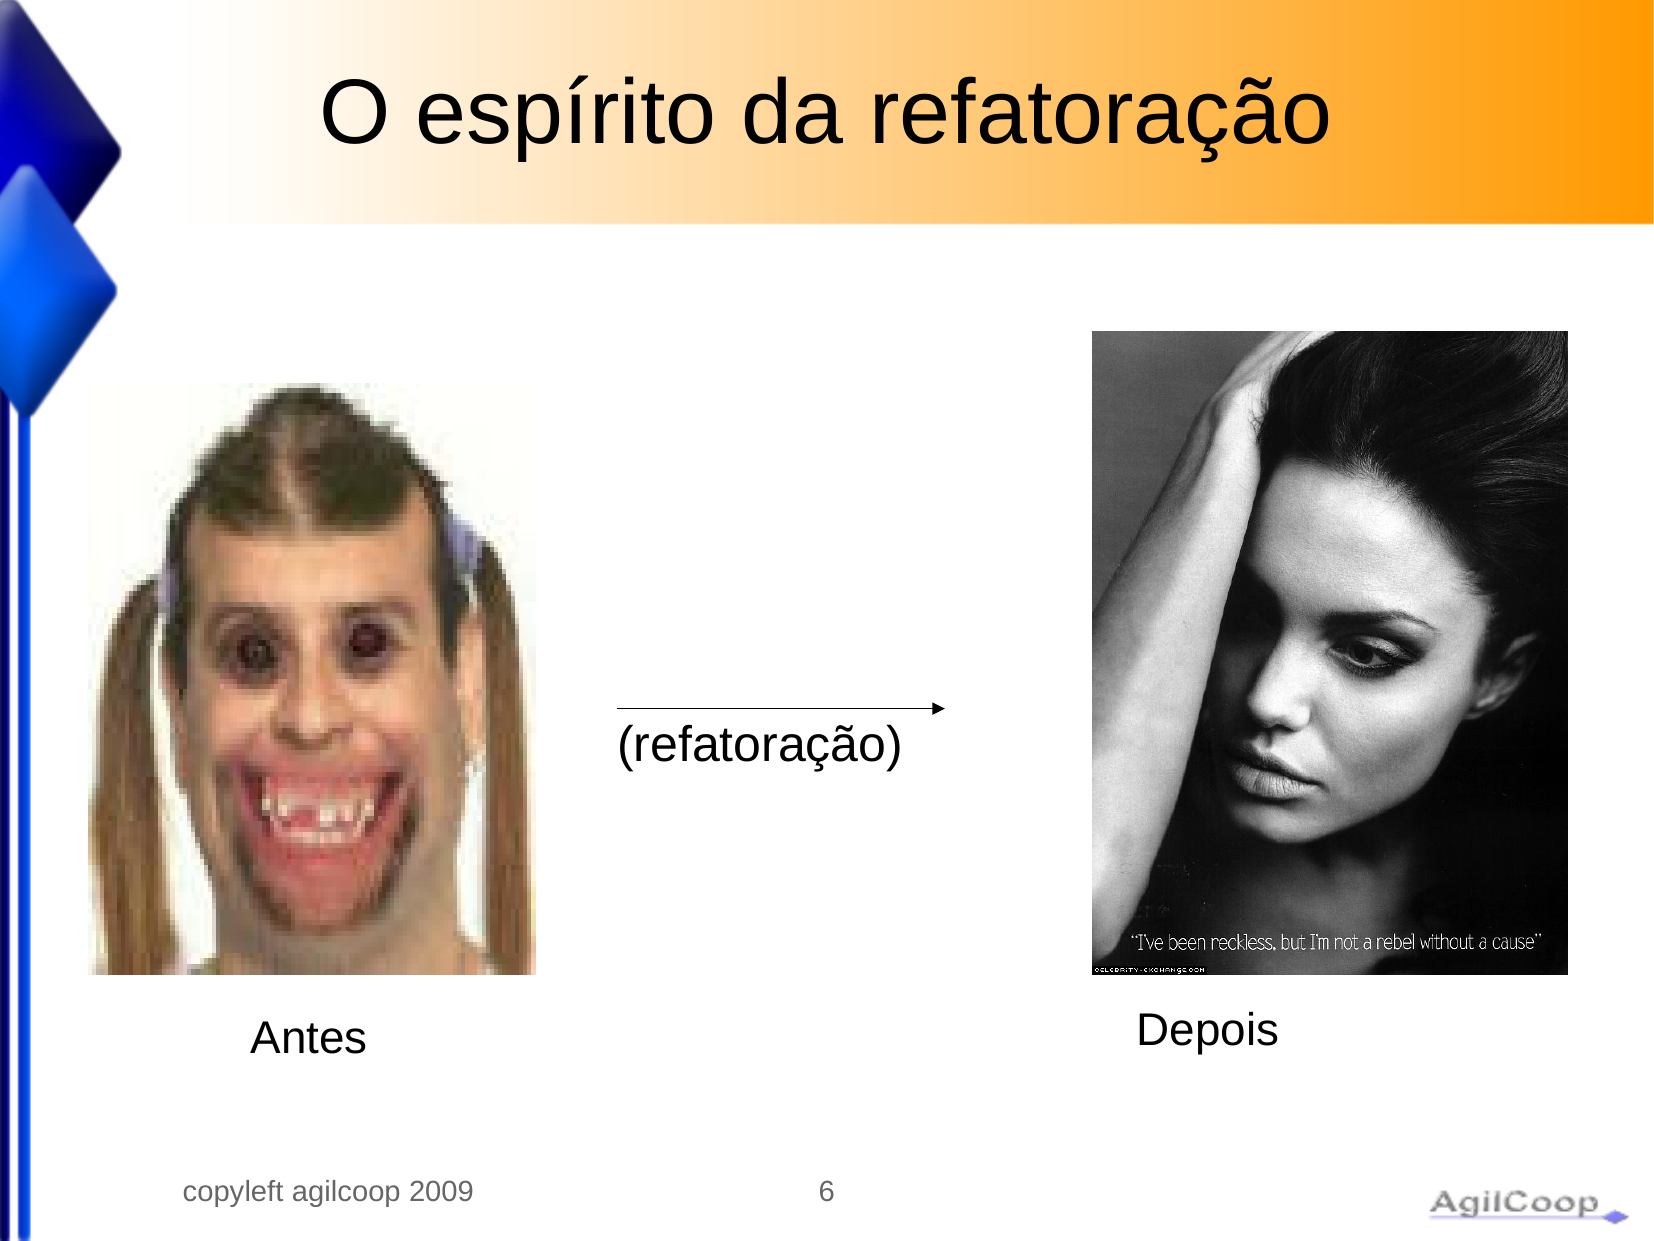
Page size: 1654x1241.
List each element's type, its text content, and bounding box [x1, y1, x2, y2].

picture [0, 0, 1654, 1241]
text_box Depois [1122, 996, 1447, 1063]
text_box (refatoração) [602, 708, 919, 780]
text_box Antes [236, 1003, 432, 1071]
title O espírito da refatoração [82, 15, 1571, 208]
